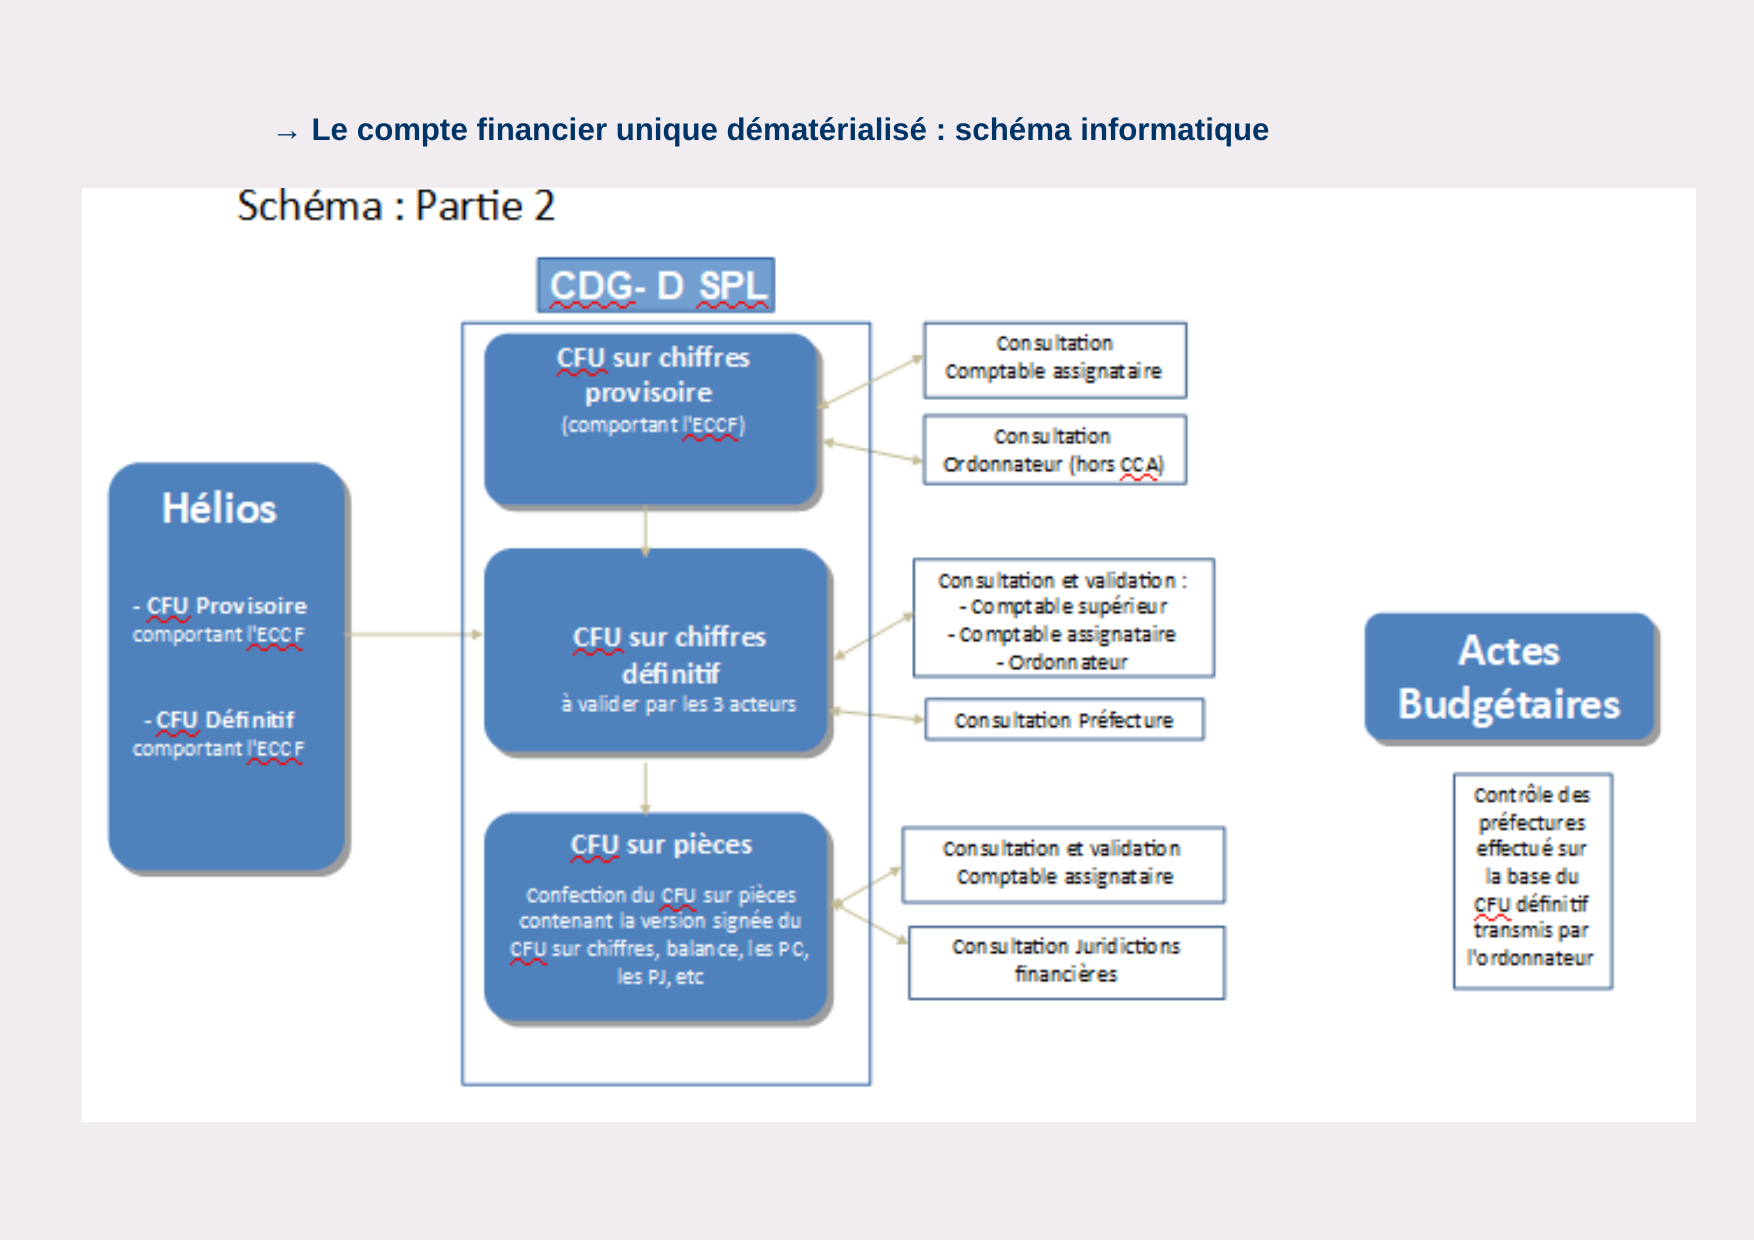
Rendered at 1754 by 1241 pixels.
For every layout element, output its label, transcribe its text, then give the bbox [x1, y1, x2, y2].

title → Le compte financier unique dématérialisé : schéma informatique [271, 82, 1672, 178]
picture [82, 188, 1696, 1123]
